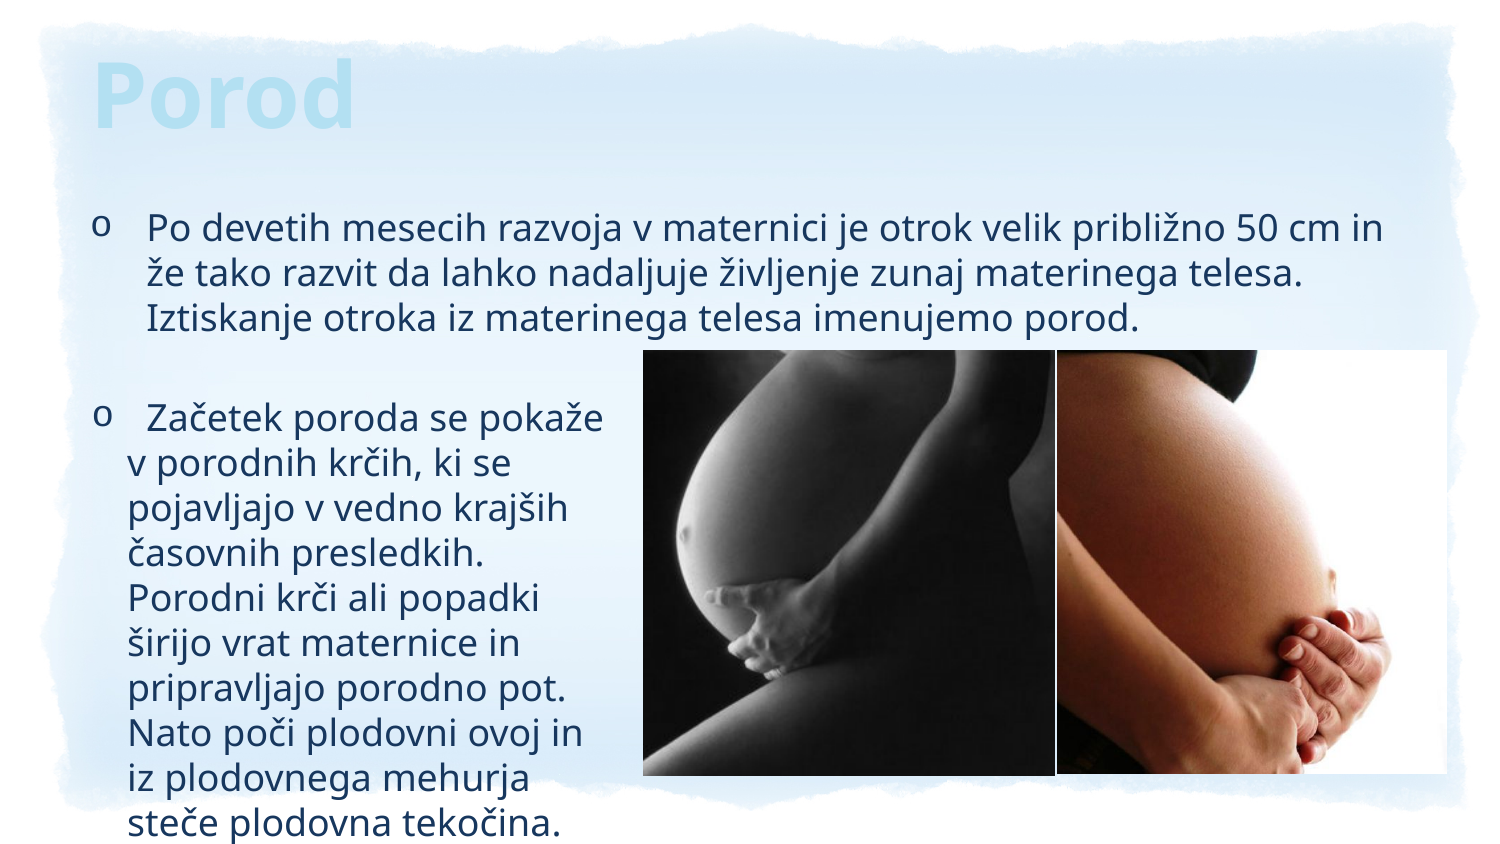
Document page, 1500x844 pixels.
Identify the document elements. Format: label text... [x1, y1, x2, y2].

list Po devetih mesecih razvoja v maternici je otrok velik približno 50 cm in že tako razvit da lahko nadaljuje življenje zunaj materinega telesa. Iztiskanje otroka iz materinega telesa imenujemo porod. [75, 196, 1425, 754]
text_box Začetek poroda se pokaže v porodnih krčih, ki se pojavljajo v vedno krajših časovnih presledkih. Porodni krči ali popadki širijo vrat maternice in pripravljajo porodno pot. Nato poči plodovni ovoj in iz plodovnega mehurja steče plodovna tekočina. [76, 386, 621, 844]
title Porod [75, 33, 1425, 151]
picture [0, 0, 1500, 844]
